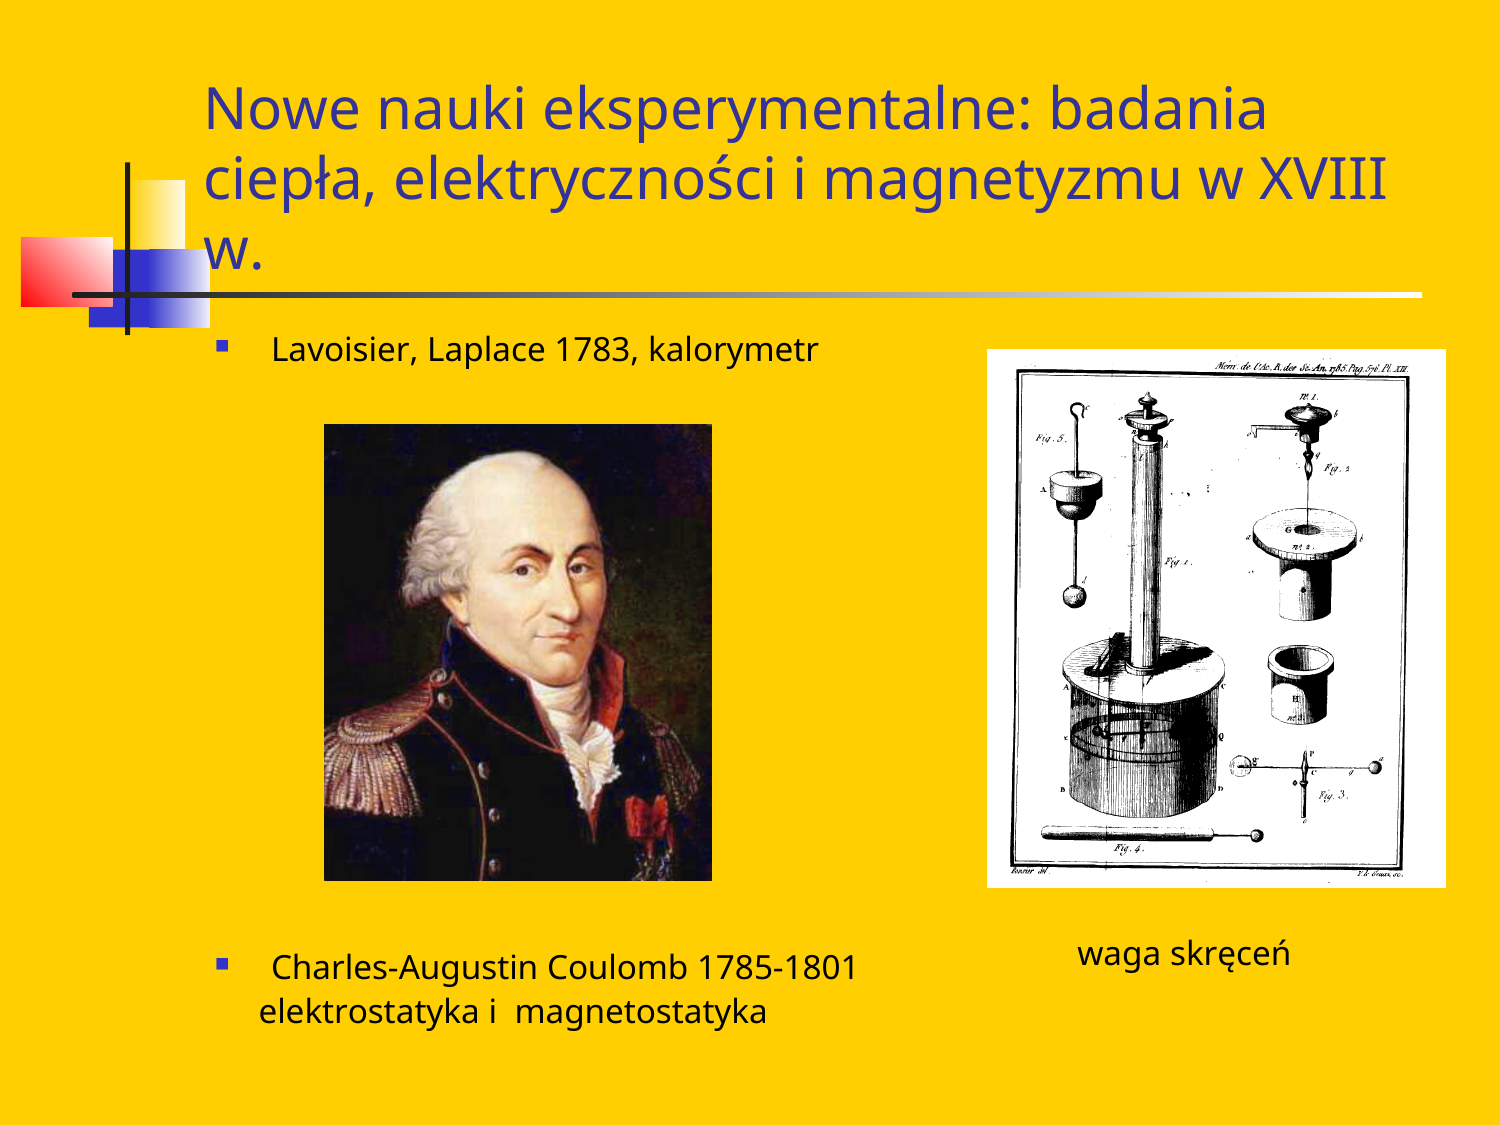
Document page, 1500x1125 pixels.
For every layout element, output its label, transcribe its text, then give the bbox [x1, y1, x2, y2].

title Nowe nauki eksperymentalne: badania ciepła, elektryczności i magnetyzmu w XVIII w. [188, 63, 1468, 289]
picture [987, 349, 1446, 888]
picture [324, 424, 712, 881]
list Lavoisier, Laplace 1783, kalorymetr Charles-Augustin Coulomb 1785-1801 elektrostatyka i magnetostatyka [200, 324, 1088, 1075]
text_box waga skręceń [1062, 924, 1388, 981]
